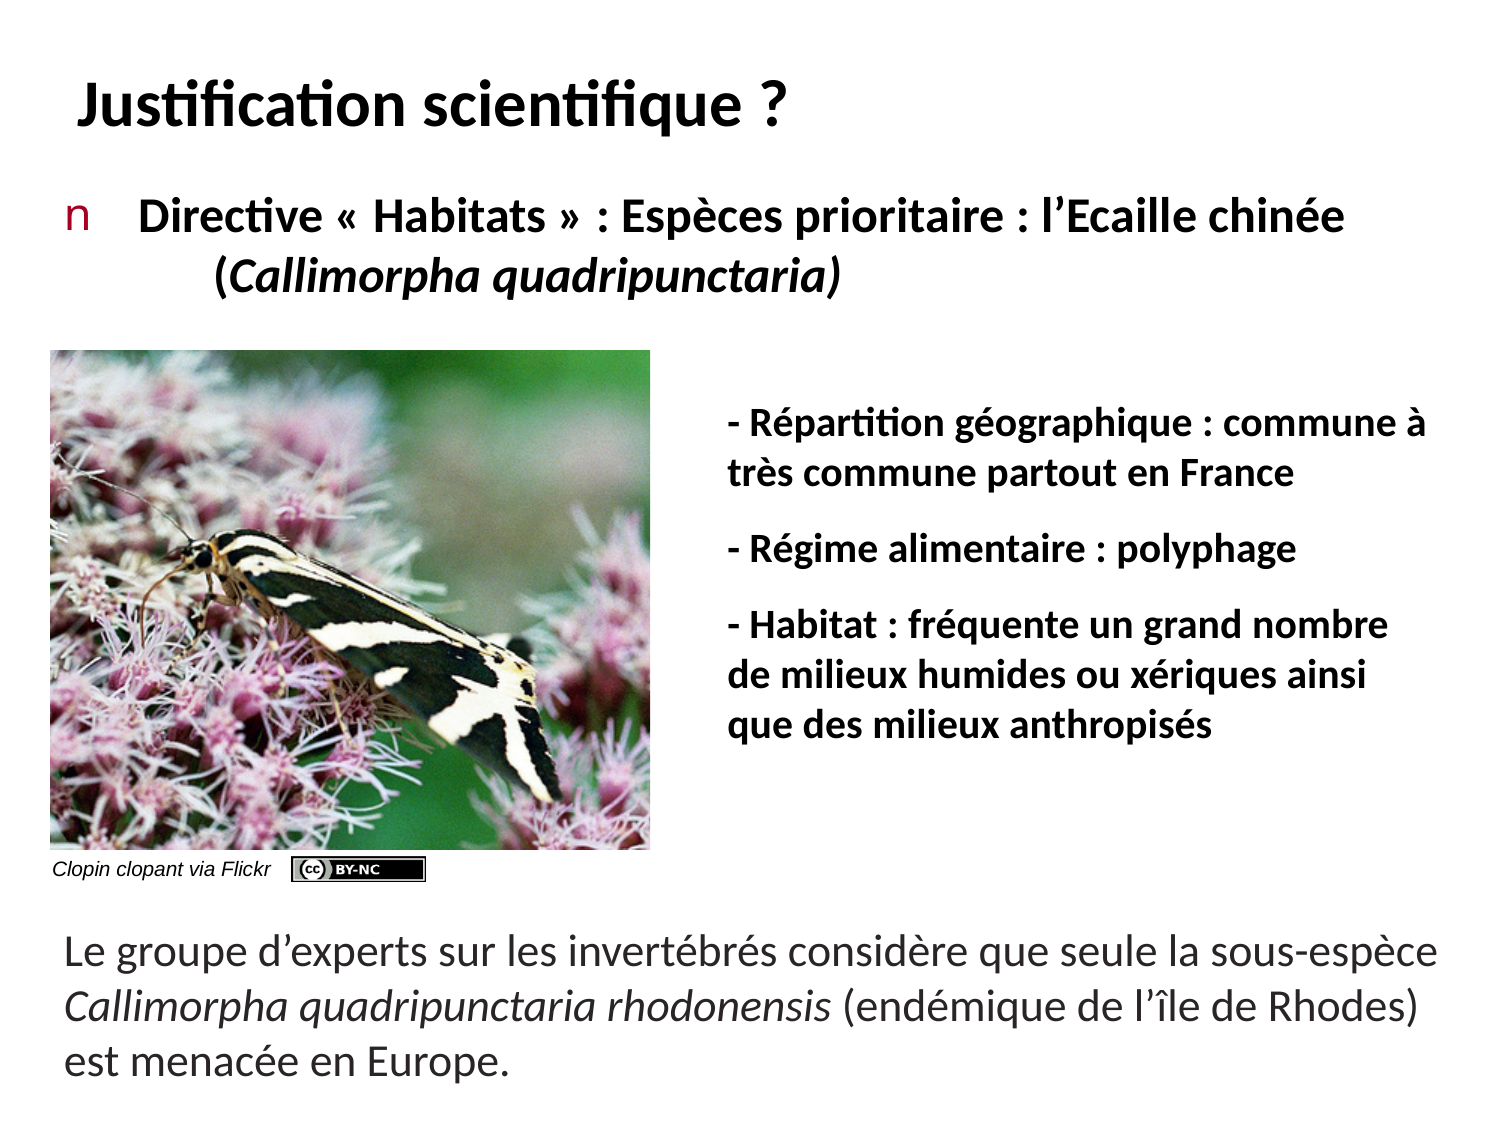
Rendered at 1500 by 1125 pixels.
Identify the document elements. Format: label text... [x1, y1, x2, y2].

text_box Directive « Habitats » : Espèces prioritaire : l’Ecaille chinée (Callimorpha quadripunctaria) [49, 175, 1475, 886]
picture [291, 856, 426, 882]
picture [50, 350, 651, 850]
text_box Le groupe d’experts sur les invertébrés considère que seule la sous-espèce Callimorpha quadripunctaria rhodonensis (endémique de l’île de Rhodes) est menacée en Europe. [49, 912, 1475, 1093]
text_box - Répartition géographique : commune à très commune partout en France - Régime alimentaire : polyphage - Habitat : fréquente un grand nombre de milieux humides ou xériques ainsi que des milieux anthropisés [713, 387, 1450, 755]
text_box Justification scientifique ? [63, 35, 1388, 148]
text_box Clopin clopant via Flickr [49, 837, 278, 887]
